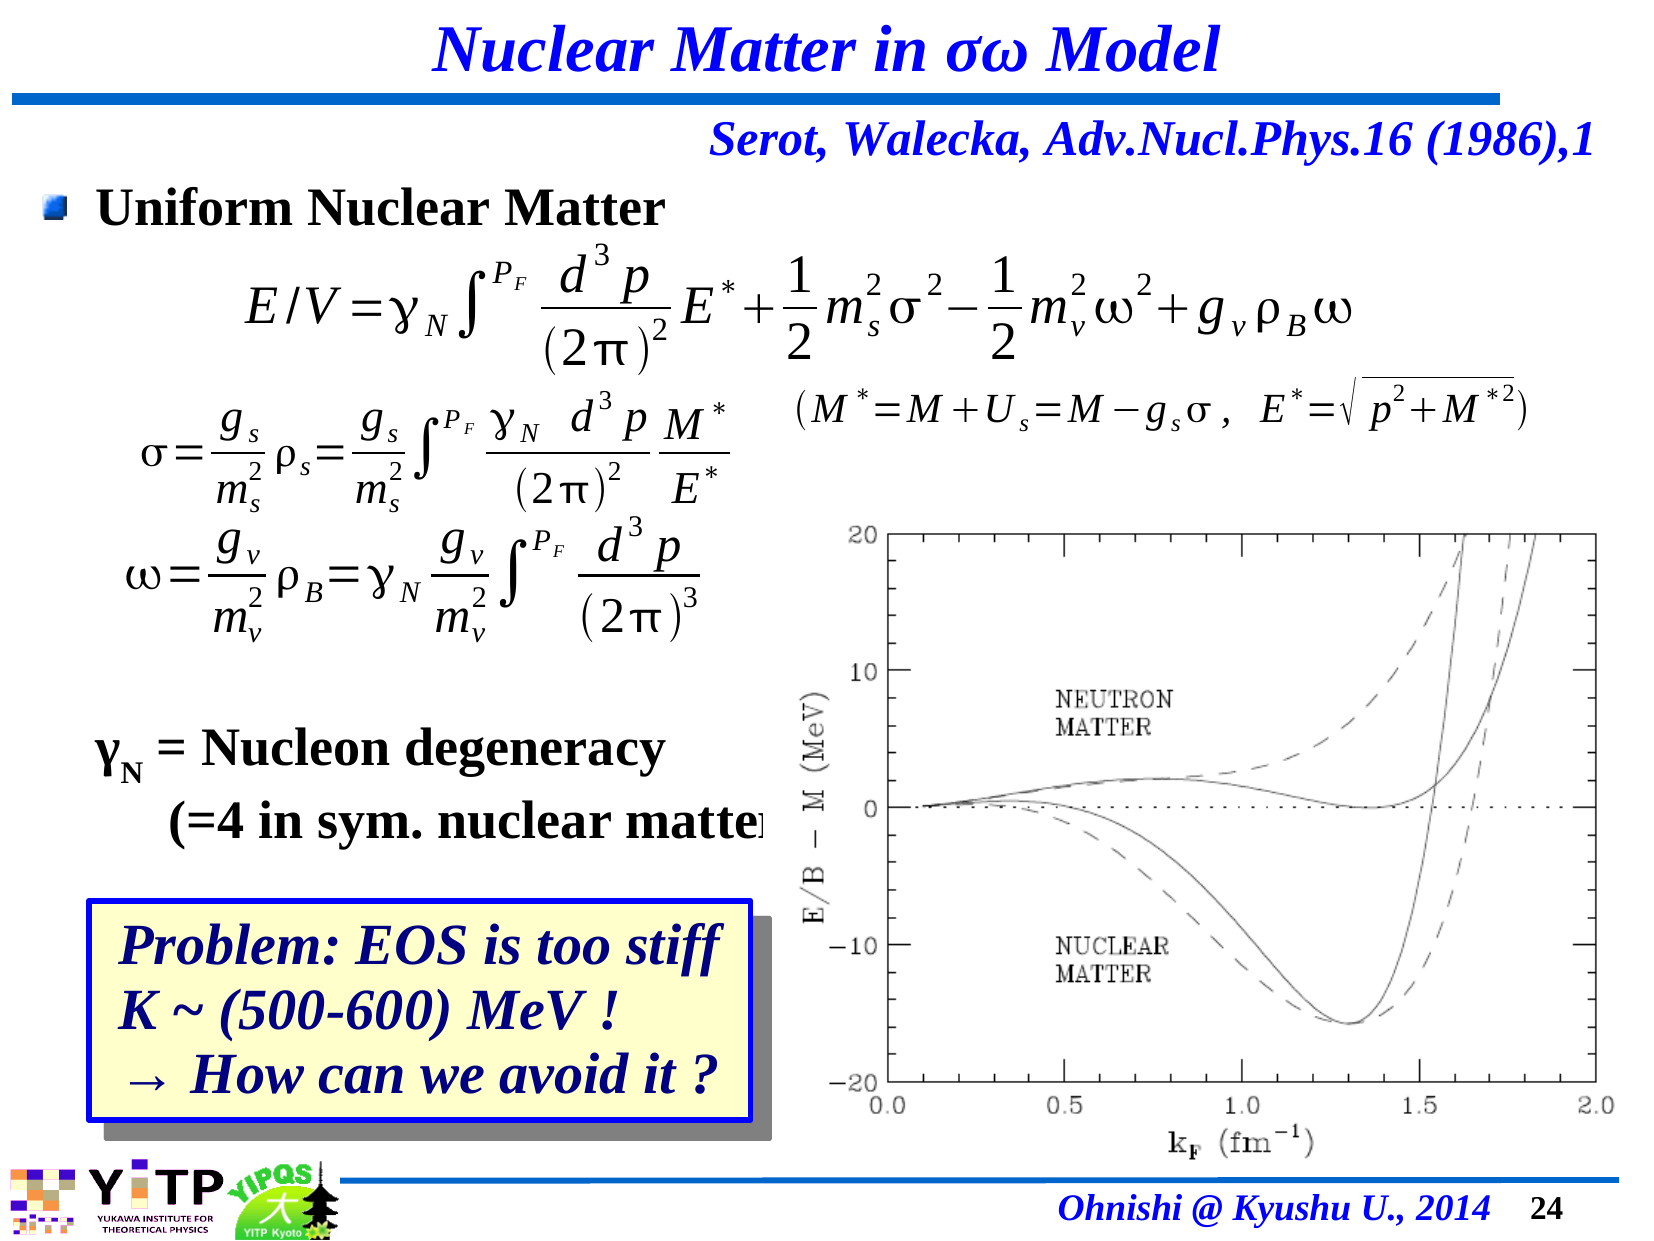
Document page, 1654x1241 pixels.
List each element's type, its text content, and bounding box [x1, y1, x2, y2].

list Uniform Nuclear Matter γN = Nucleon degeneracy (=4 in sym. nuclear matter) [24, 177, 827, 864]
picture [763, 501, 1625, 1173]
chart [118, 384, 739, 651]
title Nuclear Matter in σω Model [0, 0, 1654, 99]
text_box Serot, Walecka, Adv.Nucl.Phys.16 (1986),1 [708, 111, 1625, 178]
chart [236, 236, 1536, 438]
picture [0, 1154, 340, 1241]
text_box Problem: EOS is too stiff K ~ (500-600) MeV ! → How can we avoid it ? [88, 901, 751, 1120]
